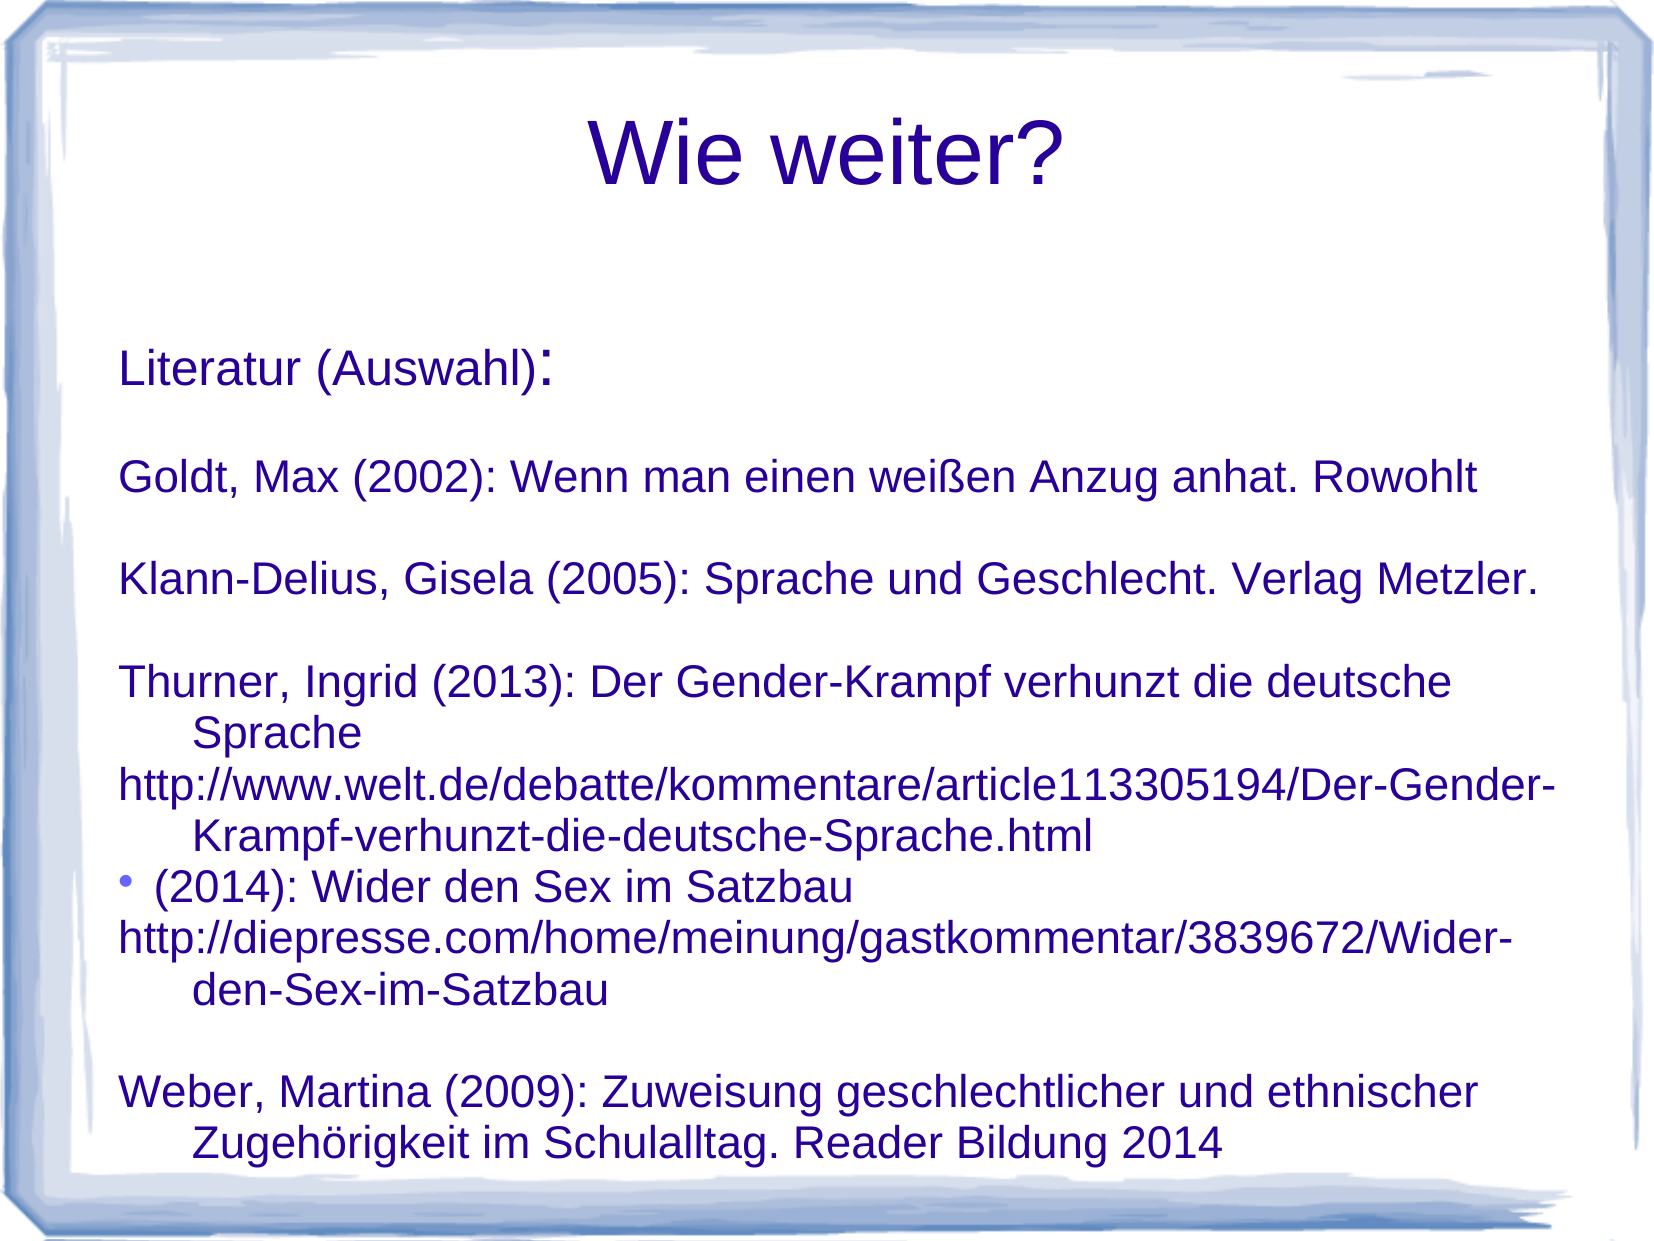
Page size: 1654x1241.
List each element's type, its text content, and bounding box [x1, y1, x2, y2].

title Wie weiter? [82, 49, 1571, 257]
picture [0, 0, 1654, 1241]
subtitle Literatur (Auswahl): Goldt, Max (2002): Wenn man einen weißen Anzug anhat. Rowohlt Klann-Delius, Gisela (2005): Sprache und Geschlecht. Verlag Metzler. Thurner, Ingrid (2013): Der Gender-Krampf verhunzt die deutsche Sprache http://www.welt.de/debatte/kommentare/article113305194/Der-Gender- Krampf-verhunzt-die-deutsche-Sprache.html (2014): Wider den Sex im Satzbau http://diepresse.com/home/meinung/gastkommentar/3839672/Wider- den-Sex-im-Satzbau Weber, Martina (2009): Zuweisung geschlechtlicher und ethnischer Zugehörigkeit im Schulalltag. Reader Bildung 2014 [118, 324, 1571, 1241]
